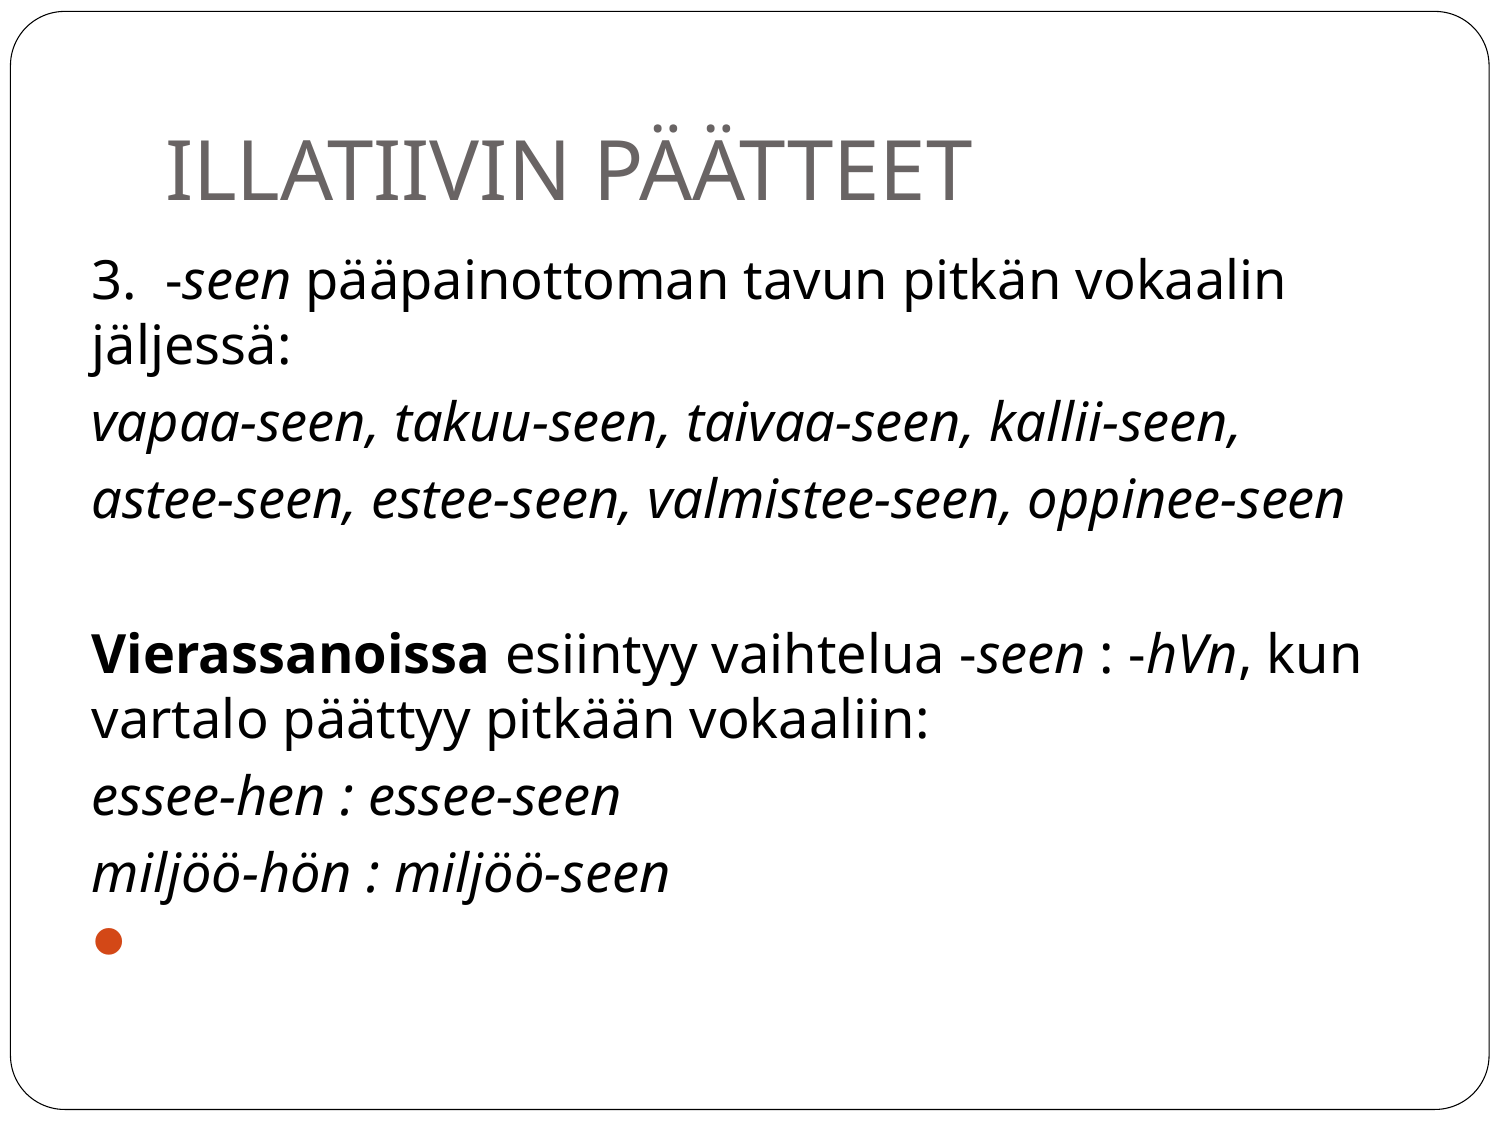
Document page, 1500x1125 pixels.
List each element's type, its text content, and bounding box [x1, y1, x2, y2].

title ILLATIIVIN PÄÄTTEET [150, 45, 1426, 233]
list 3. -seen pääpainottoman tavun pitkän vokaalin jäljessä: vapaa-seen, takuu-seen, taivaa-seen, kallii-seen, astee-seen, estee-seen, valmistee-seen, oppinee-seen Vierassanoissa esiintyy vaihtelua -seen : -hVn, kun vartalo päättyy pitkään vokaaliin: essee-hen : essee-seen miljöö-hön : miljöö-seen [76, 237, 1459, 988]
